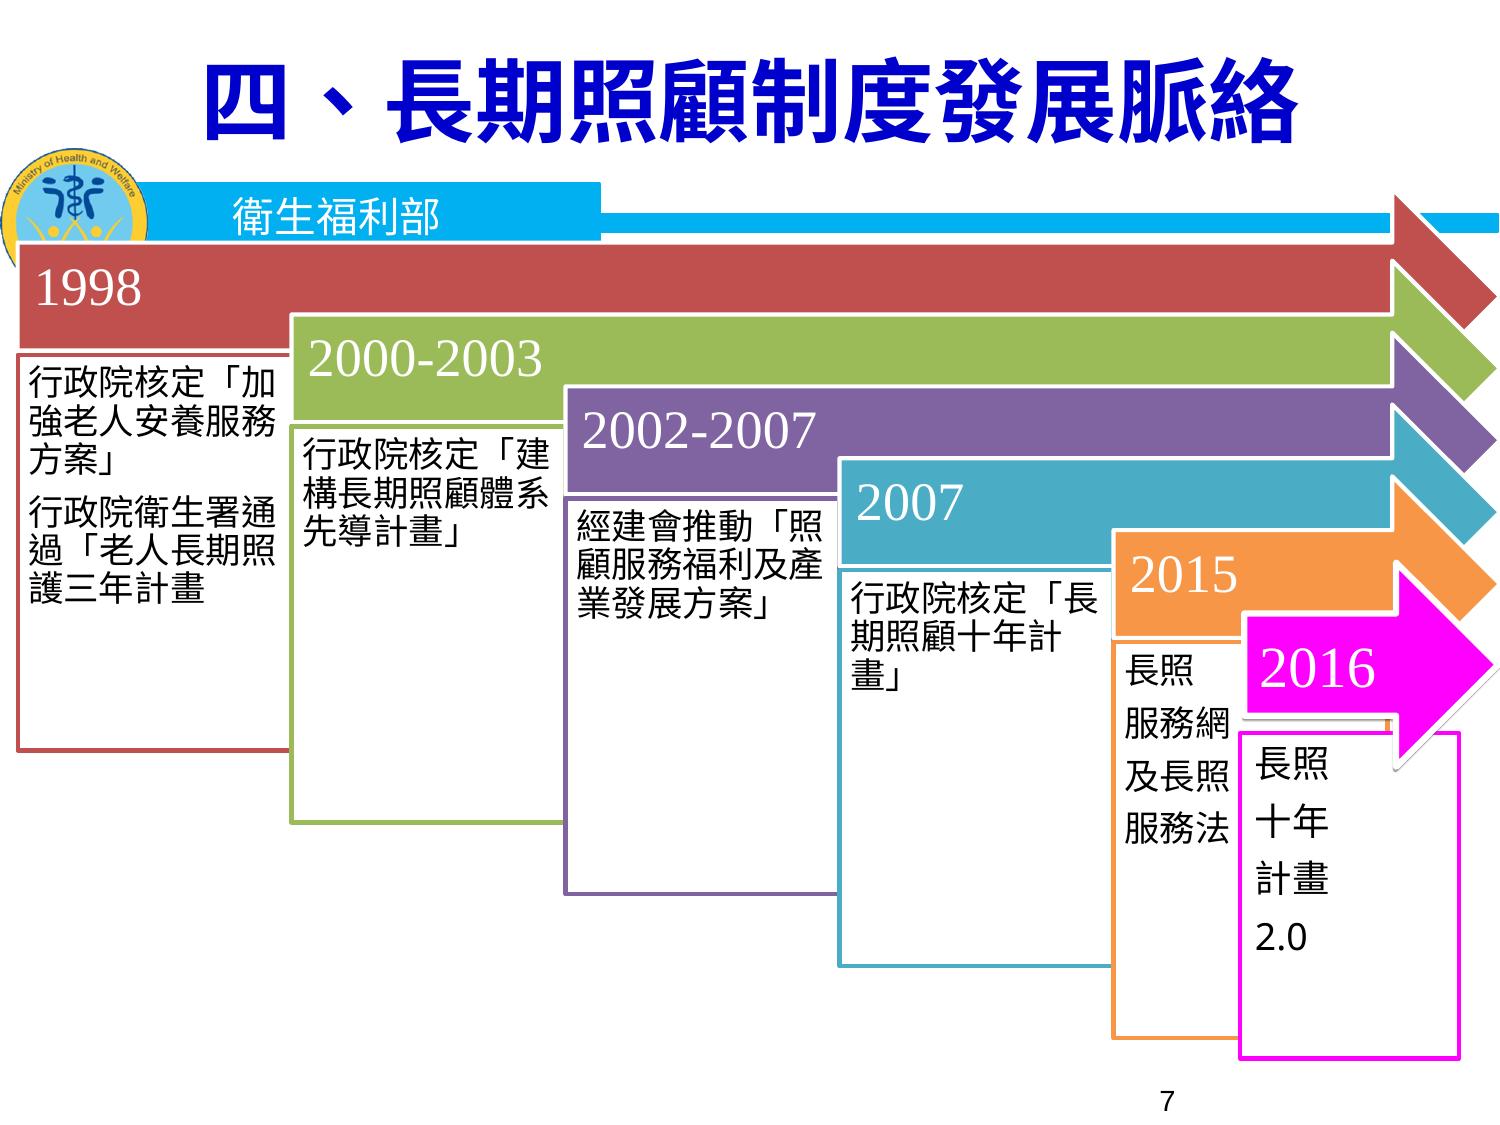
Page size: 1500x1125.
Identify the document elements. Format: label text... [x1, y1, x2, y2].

text_box 行政院核定「長期照顧十年計畫」 [839, 570, 1114, 967]
picture [1418, 213, 1438, 233]
text_box 2007 [839, 404, 1500, 567]
text_box 2002-2007 [565, 332, 1500, 495]
text_box 2000-2003 [291, 260, 1500, 423]
text_box 行政院核定「加強老人安養服務方案」 行政院衛生署通過「老人長期照護三年計畫 [17, 354, 292, 751]
text_box 2016 [1244, 562, 1499, 767]
text_box 1998 [17, 188, 1500, 351]
text_box 行政院核定「建構長期照顧體系先導計畫」 [291, 426, 566, 823]
title 四、長期照顧制度發展脈絡 [75, 4, 1426, 193]
text_box 7 [1144, 1069, 1495, 1125]
text_box 經建會推動「照顧服務福利及產業發展方案」 [565, 498, 840, 895]
text_box 長照 十年 計畫 2.0 [1240, 732, 1459, 1059]
text_box 長照 服務網 及長照 服務法 [1113, 642, 1388, 1039]
text_box 2015 [1113, 476, 1500, 638]
